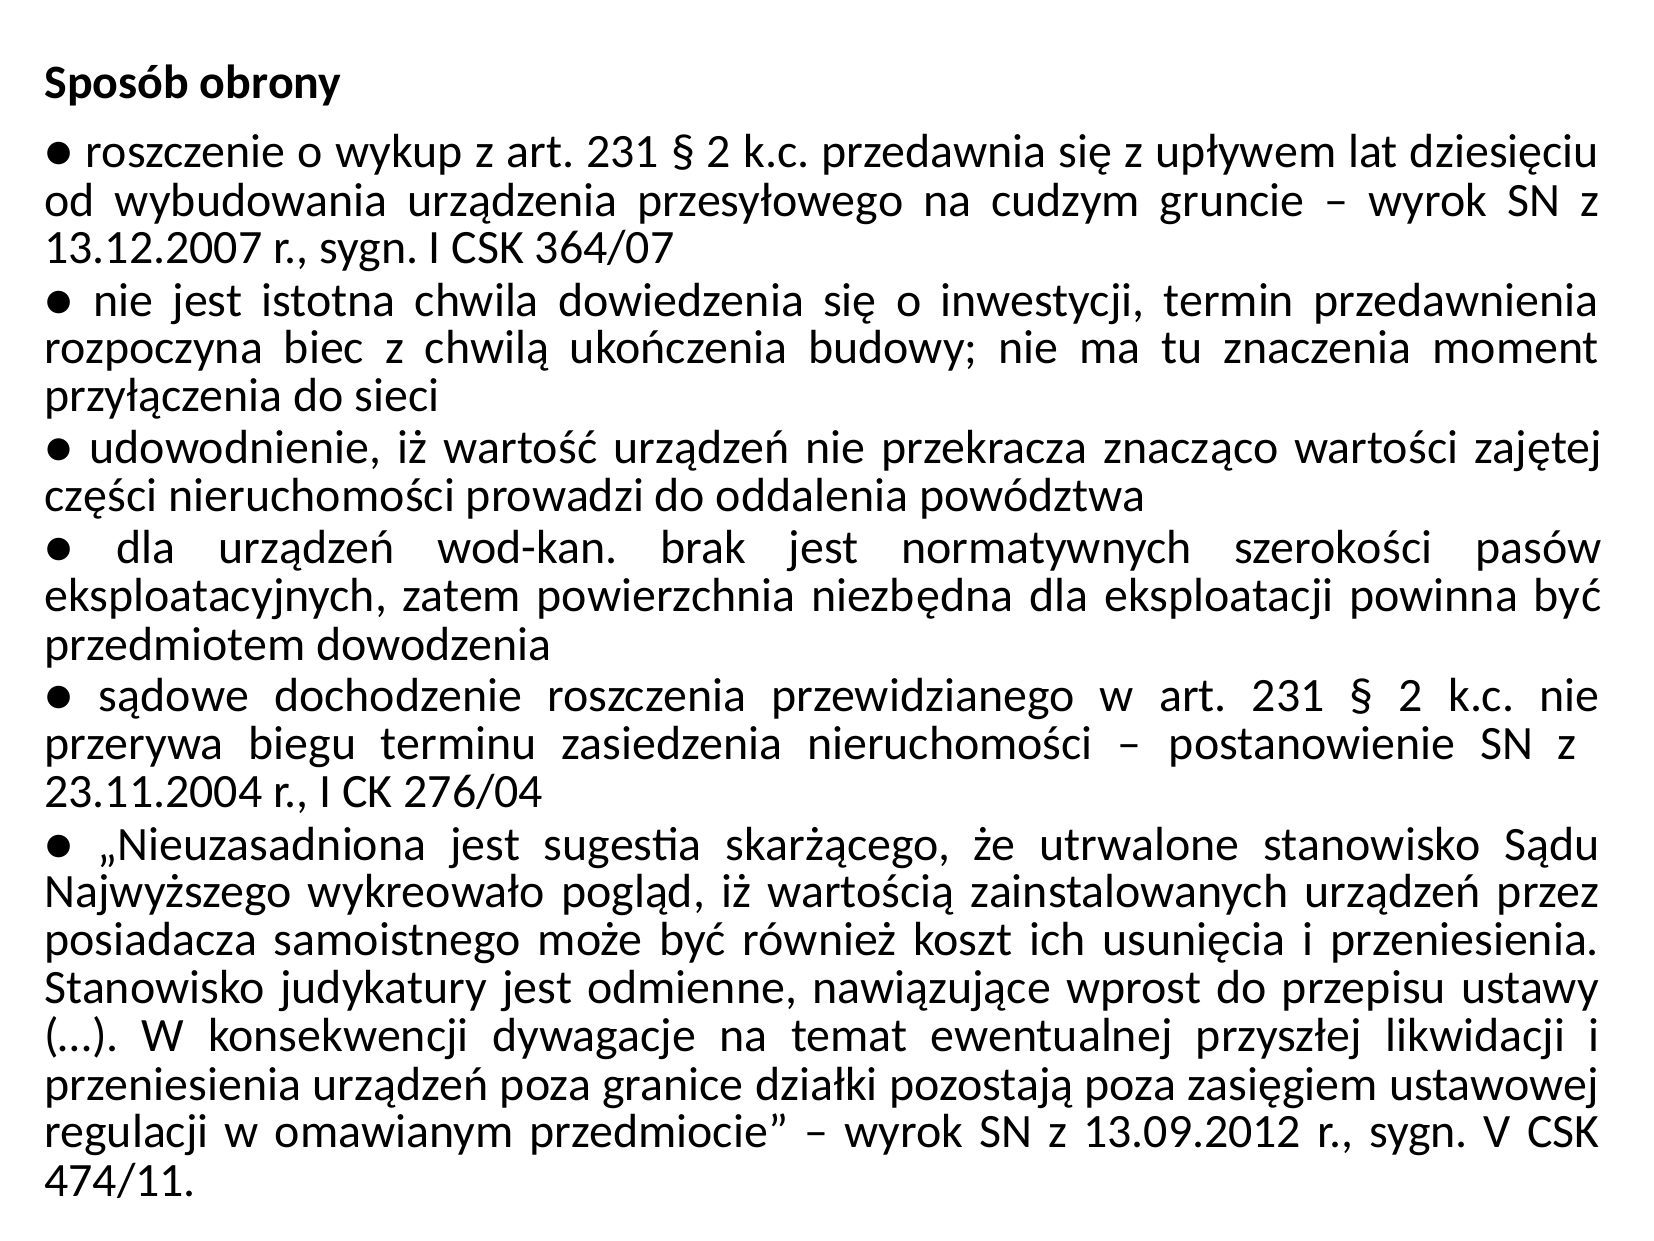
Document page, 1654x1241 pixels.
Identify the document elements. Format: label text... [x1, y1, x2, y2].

list Sposób obrony ● roszczenie o wykup z art. 231 § 2 k.c. przedawnia się z upływem lat dziesięciu od wybudowania urządzenia przesyłowego na cudzym gruncie – wyrok SN z 13.12.2007 r., sygn. I CSK 364/07 ● nie jest istotna chwila dowiedzenia się o inwestycji, termin przedawnienia rozpoczyna biec z chwilą ukończenia budowy; nie ma tu znaczenia moment przyłączenia do sieci ● udowodnienie, iż wartość urządzeń nie przekracza znacząco wartości zajętej części nieruchomości prowadzi do oddalenia powództwa ● dla urządzeń wod-kan. brak jest normatywnych szerokości pasów eksploatacyjnych, zatem powierzchnia niezbędna dla eksploatacji powinna być przedmiotem dowodzenia ● sądowe dochodzenie roszczenia przewidzianego w art. 231 § 2 k.c. nie przerywa biegu terminu zasiedzenia nieruchomości – postanowienie SN z 23.11.2004 r., I CK 276/04 ● „Nieuzasadniona jest sugestia skarżącego, że utrwalone stanowisko Sądu Najwyższego wykreowało pogląd, iż wartością zainstalowanych urządzeń przez posiadacza samoistnego może być również koszt ich usunięcia i przeniesienia. Stanowisko judykatury jest odmienne, nawiązujące wprost do przepisu ustawy (…). W konsekwencji dywagacje na temat ewentualnej przyszłej likwidacji i przeniesienia urządzeń poza granice działki pozostają poza zasięgiem ustawowej regulacji w omawianym przedmiocie” – wyrok SN z 13.09.2012 r., sygn. V CSK 474/11. [44, 62, 1603, 1221]
